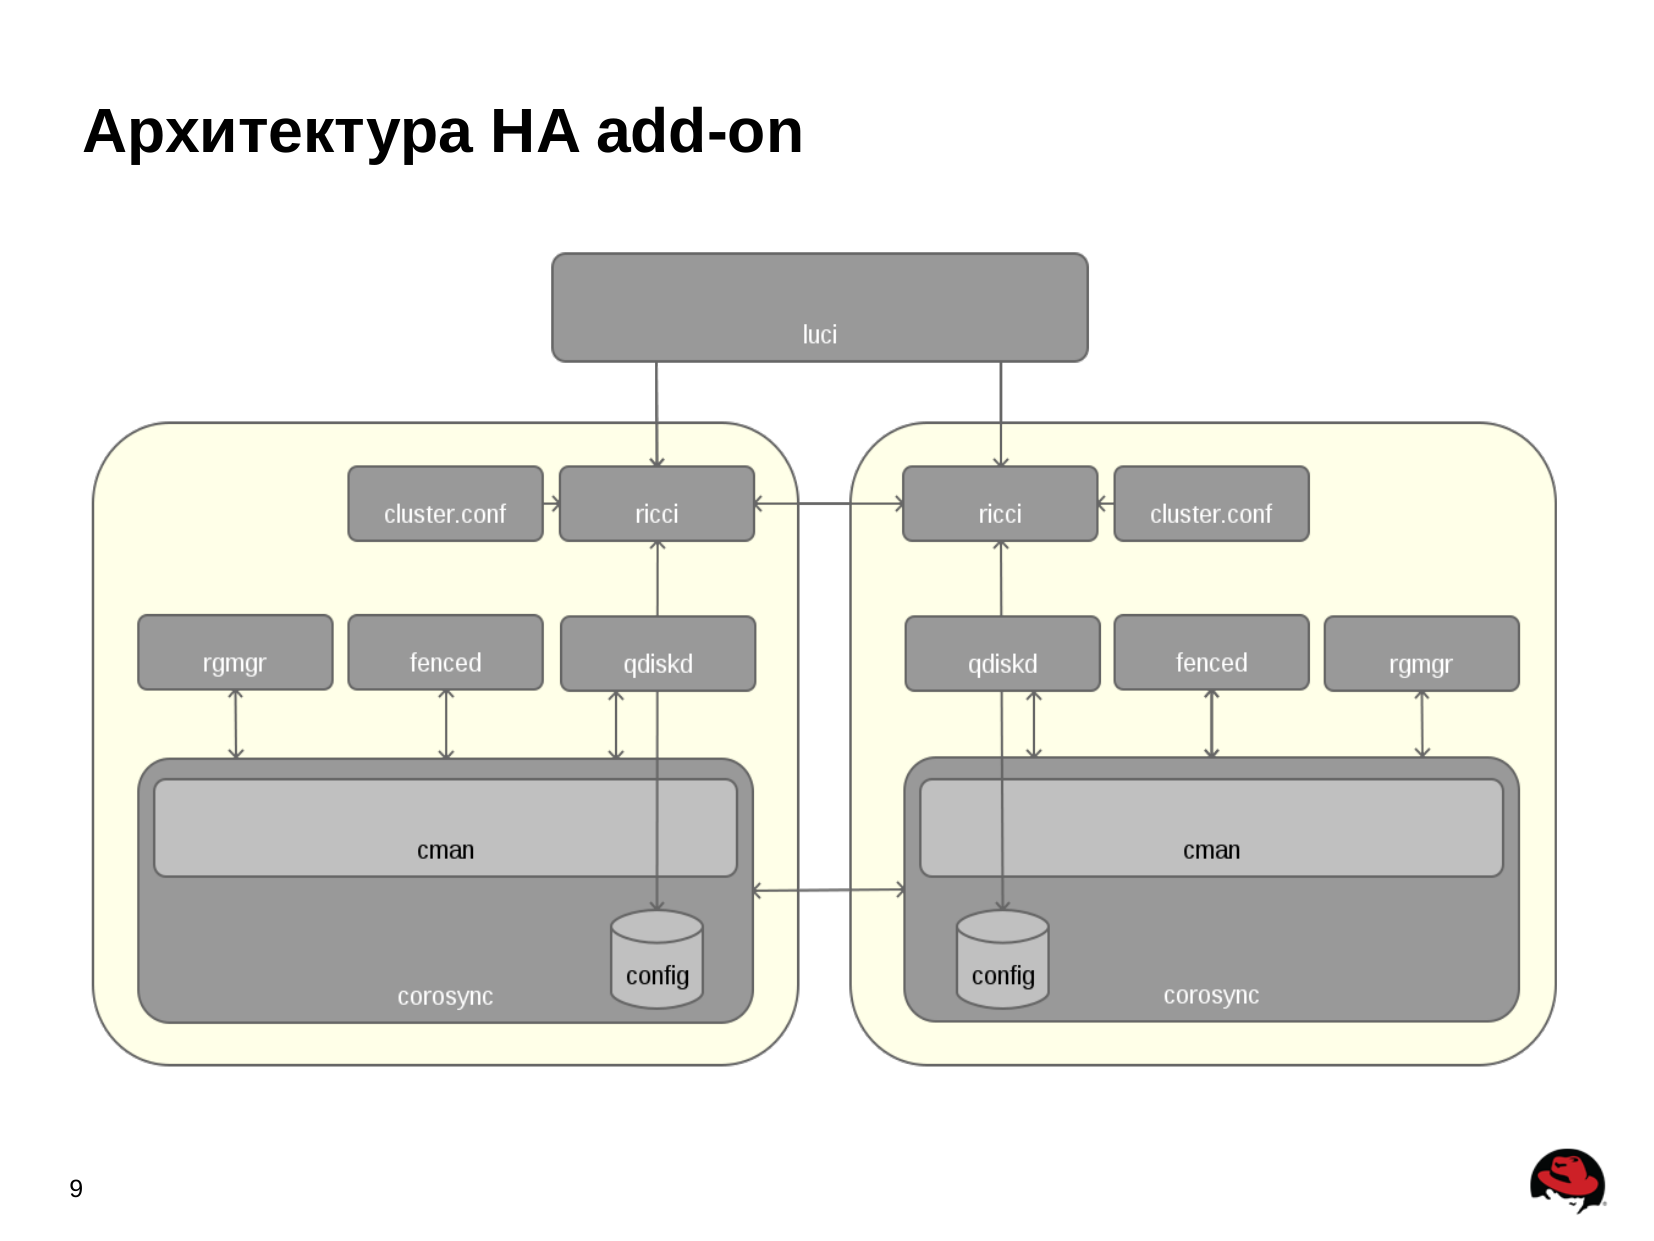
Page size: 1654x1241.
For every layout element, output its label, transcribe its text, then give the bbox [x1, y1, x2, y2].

picture [81, 241, 1568, 1078]
title Архитектура HA add-on [82, 37, 1571, 226]
picture [1529, 1146, 1613, 1224]
